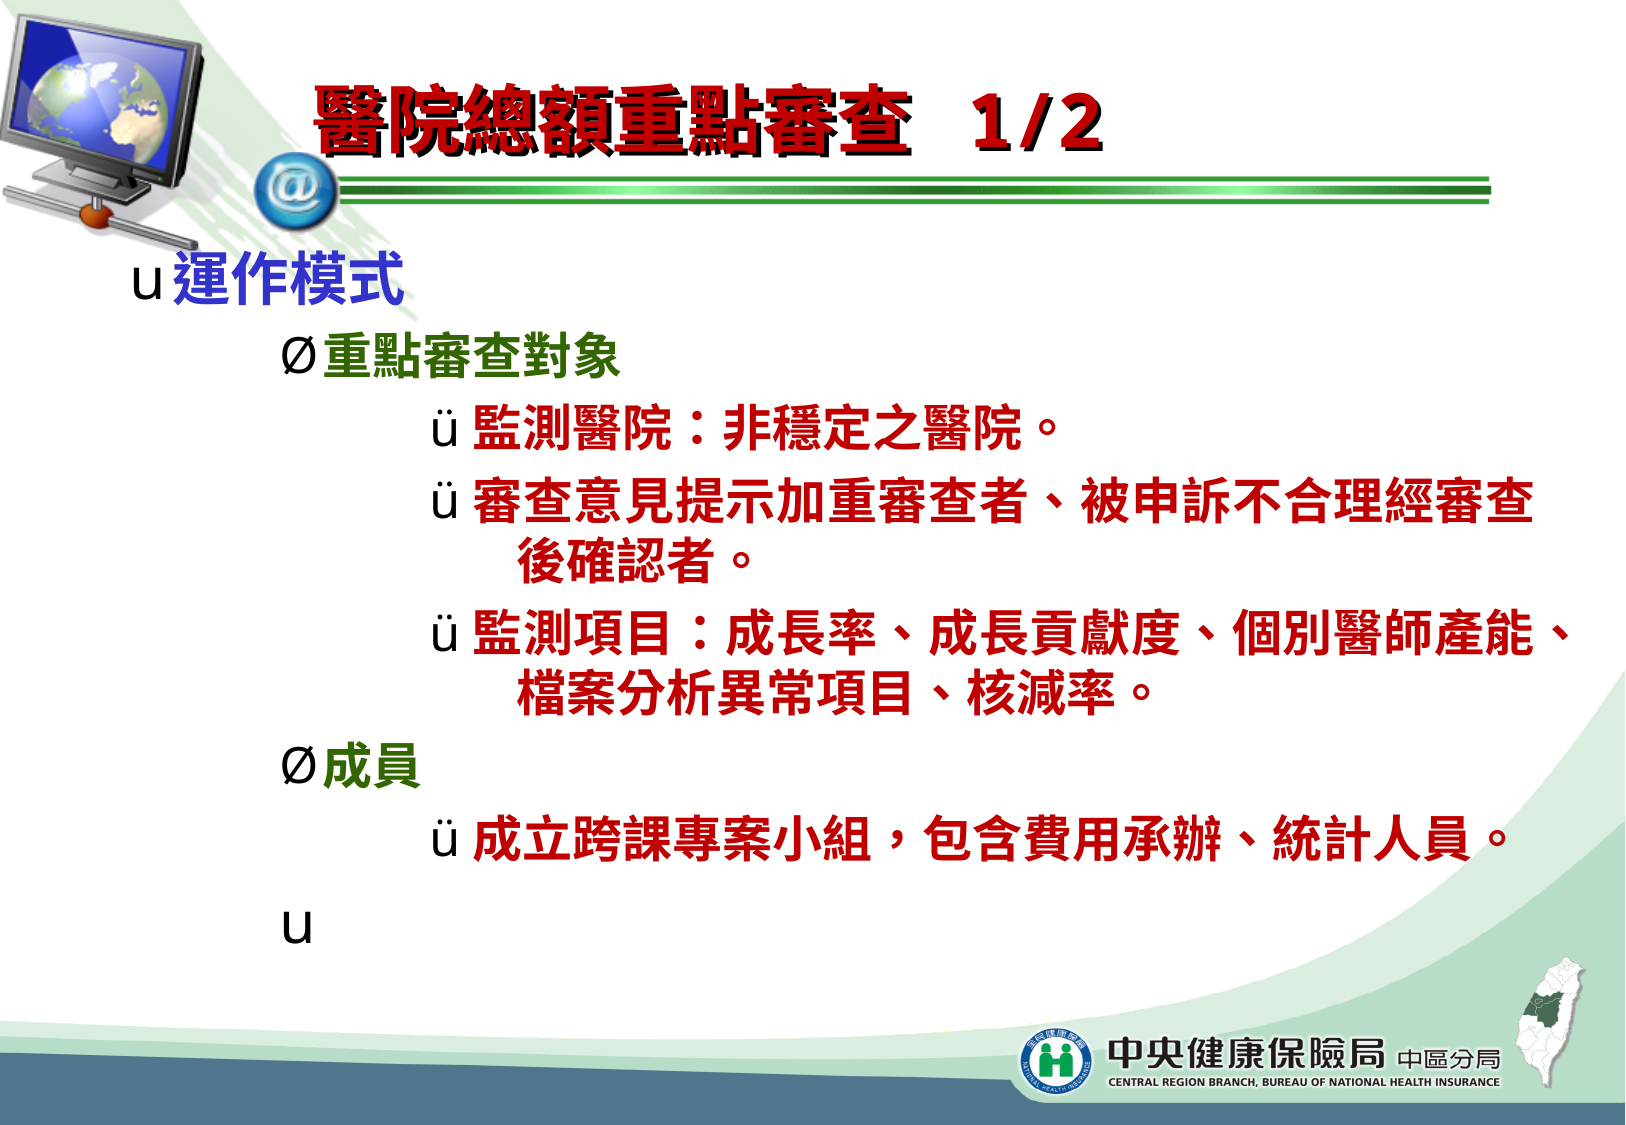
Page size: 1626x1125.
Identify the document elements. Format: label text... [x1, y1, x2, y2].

text_box 運作模式 重點審查對象 監測醫院：非穩定之醫院。 審查意見提示加重審查者、被申訴不合理經審查後確認者。 監測項目：成長率、成長貢獻度、個別醫師產能、檔案分析異常項目、核減率。 成員 成立跨課專案小組，包含費用承辦、統計人員。 [27, 234, 1551, 915]
text_box 醫院總額重點審查 1/2 [296, 23, 1503, 211]
